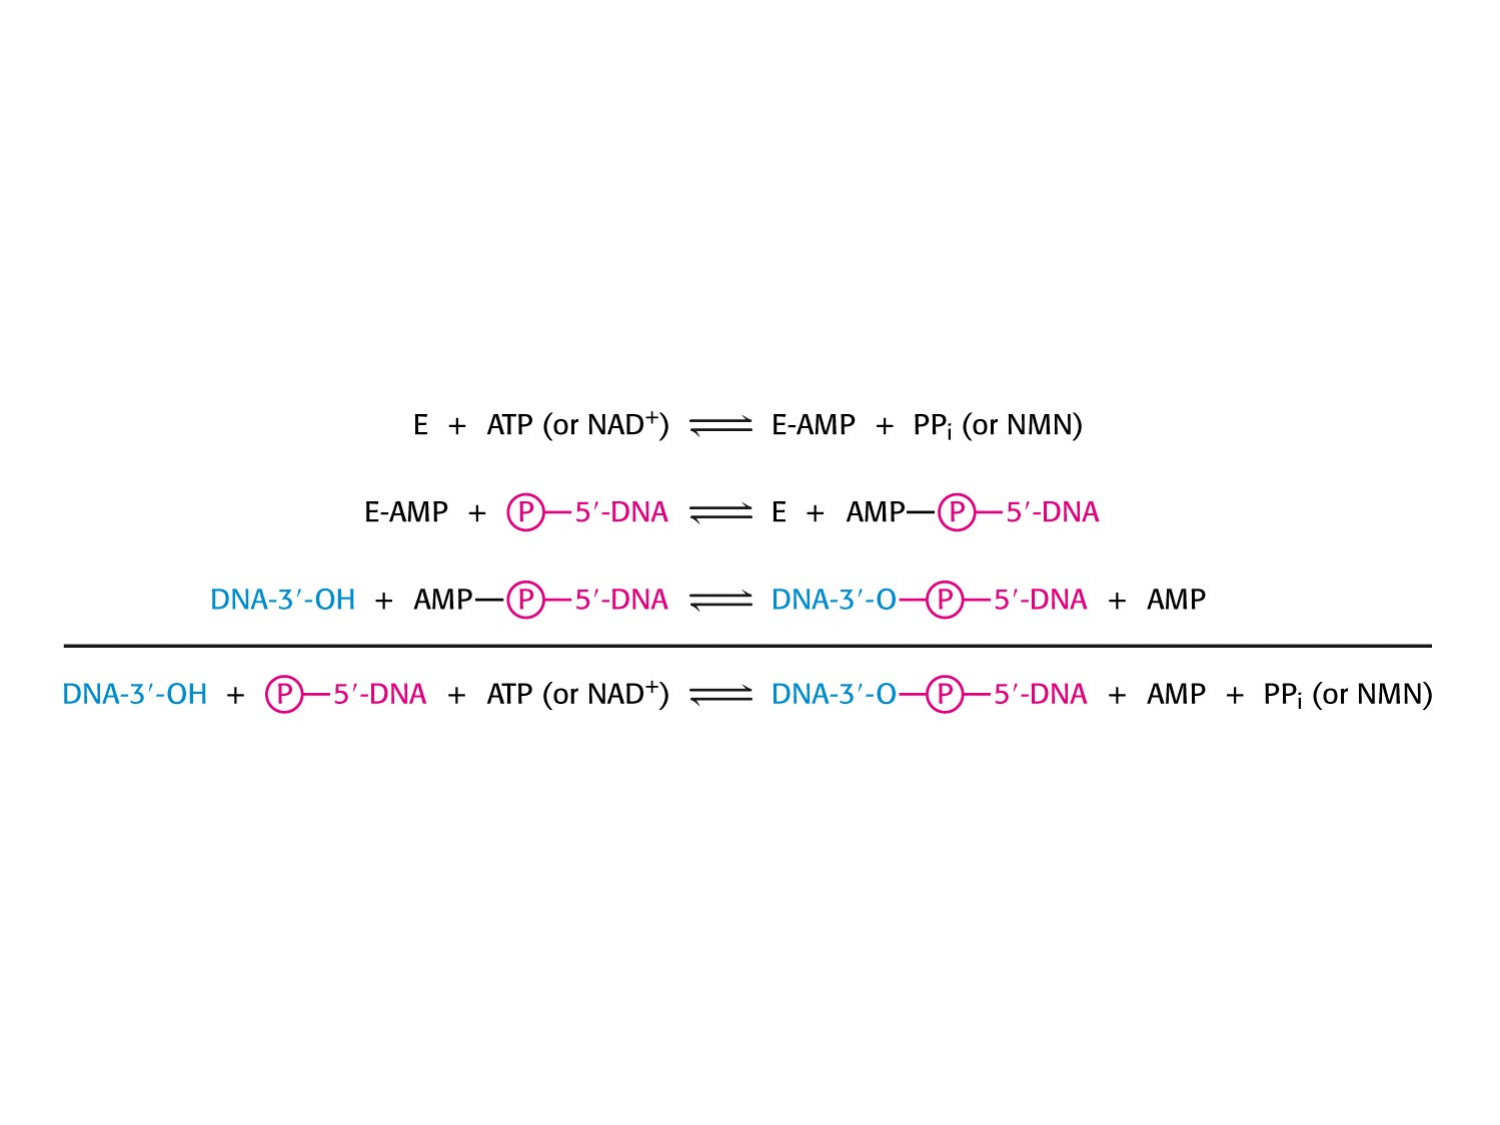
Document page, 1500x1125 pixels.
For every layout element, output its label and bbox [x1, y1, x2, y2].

picture [49, 384, 1450, 741]
